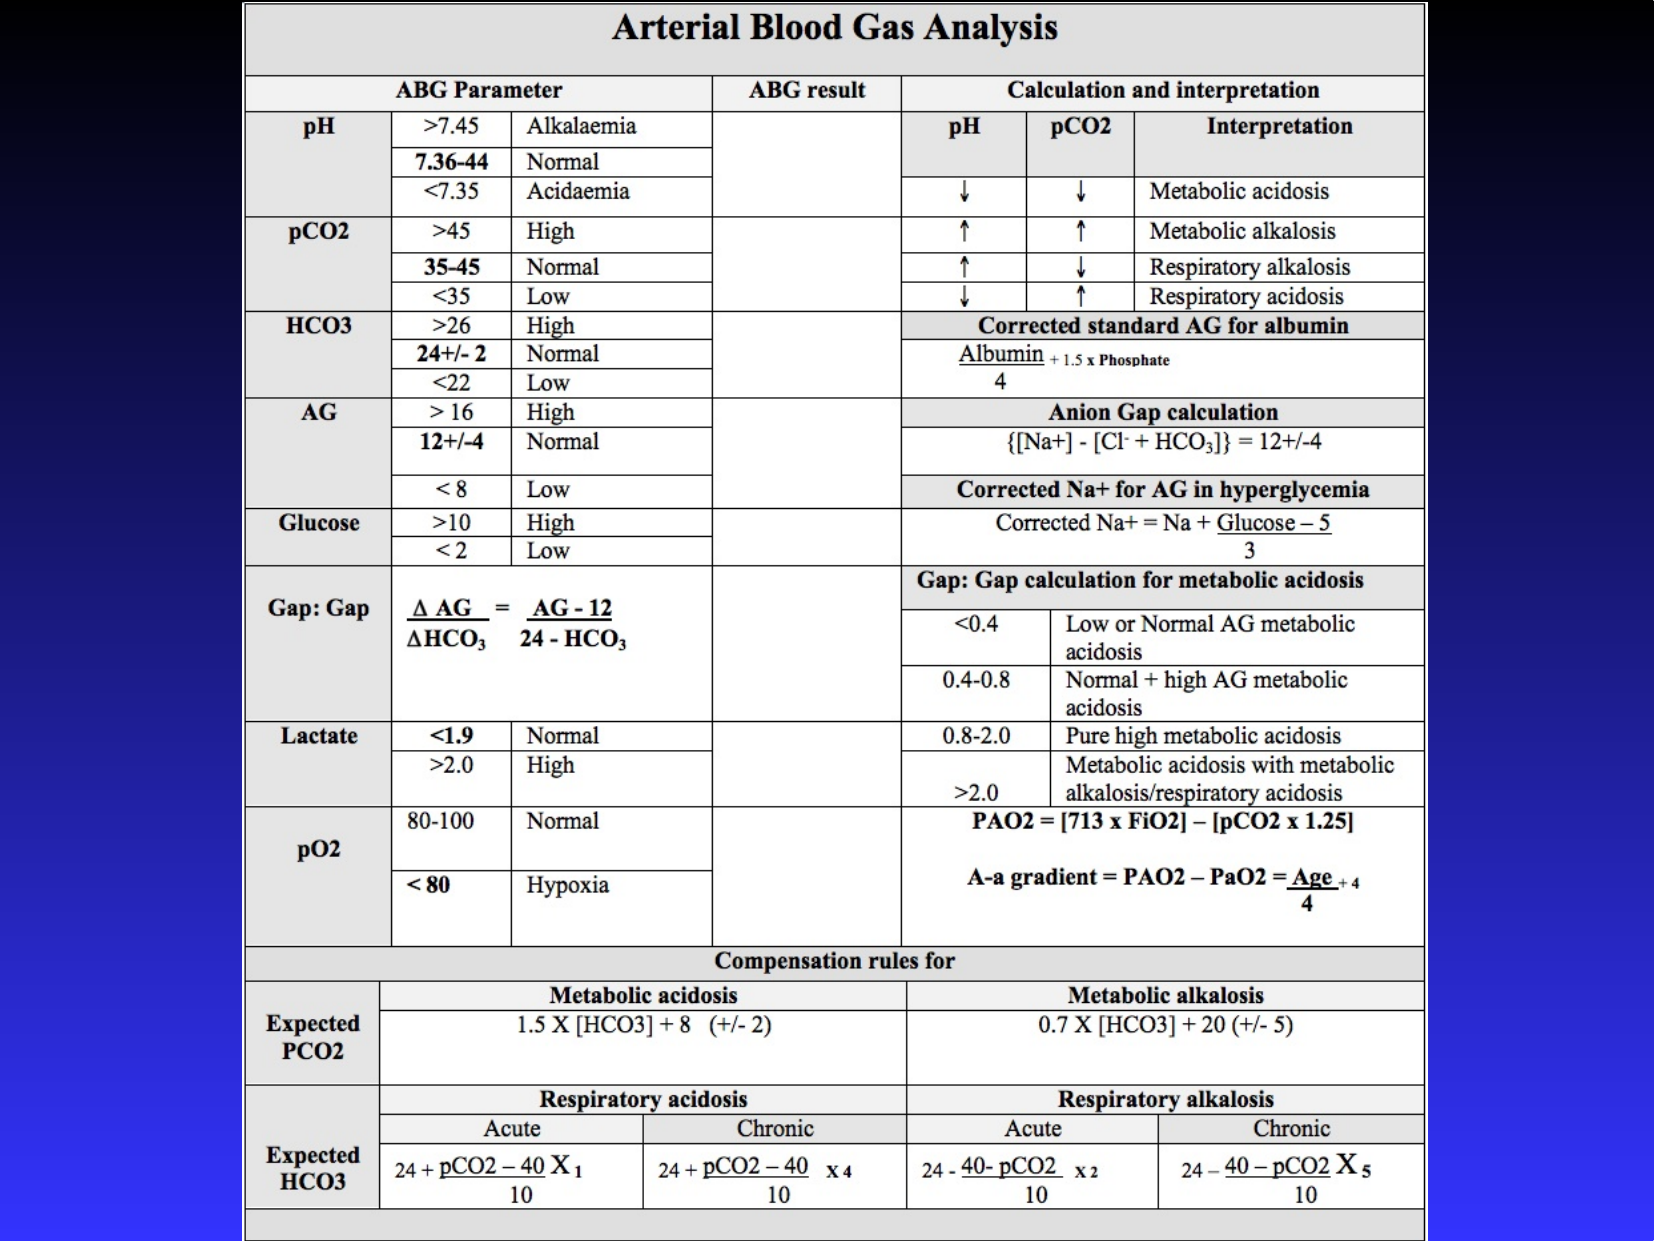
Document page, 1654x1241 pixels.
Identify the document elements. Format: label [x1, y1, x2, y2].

picture [242, 2, 1428, 1241]
